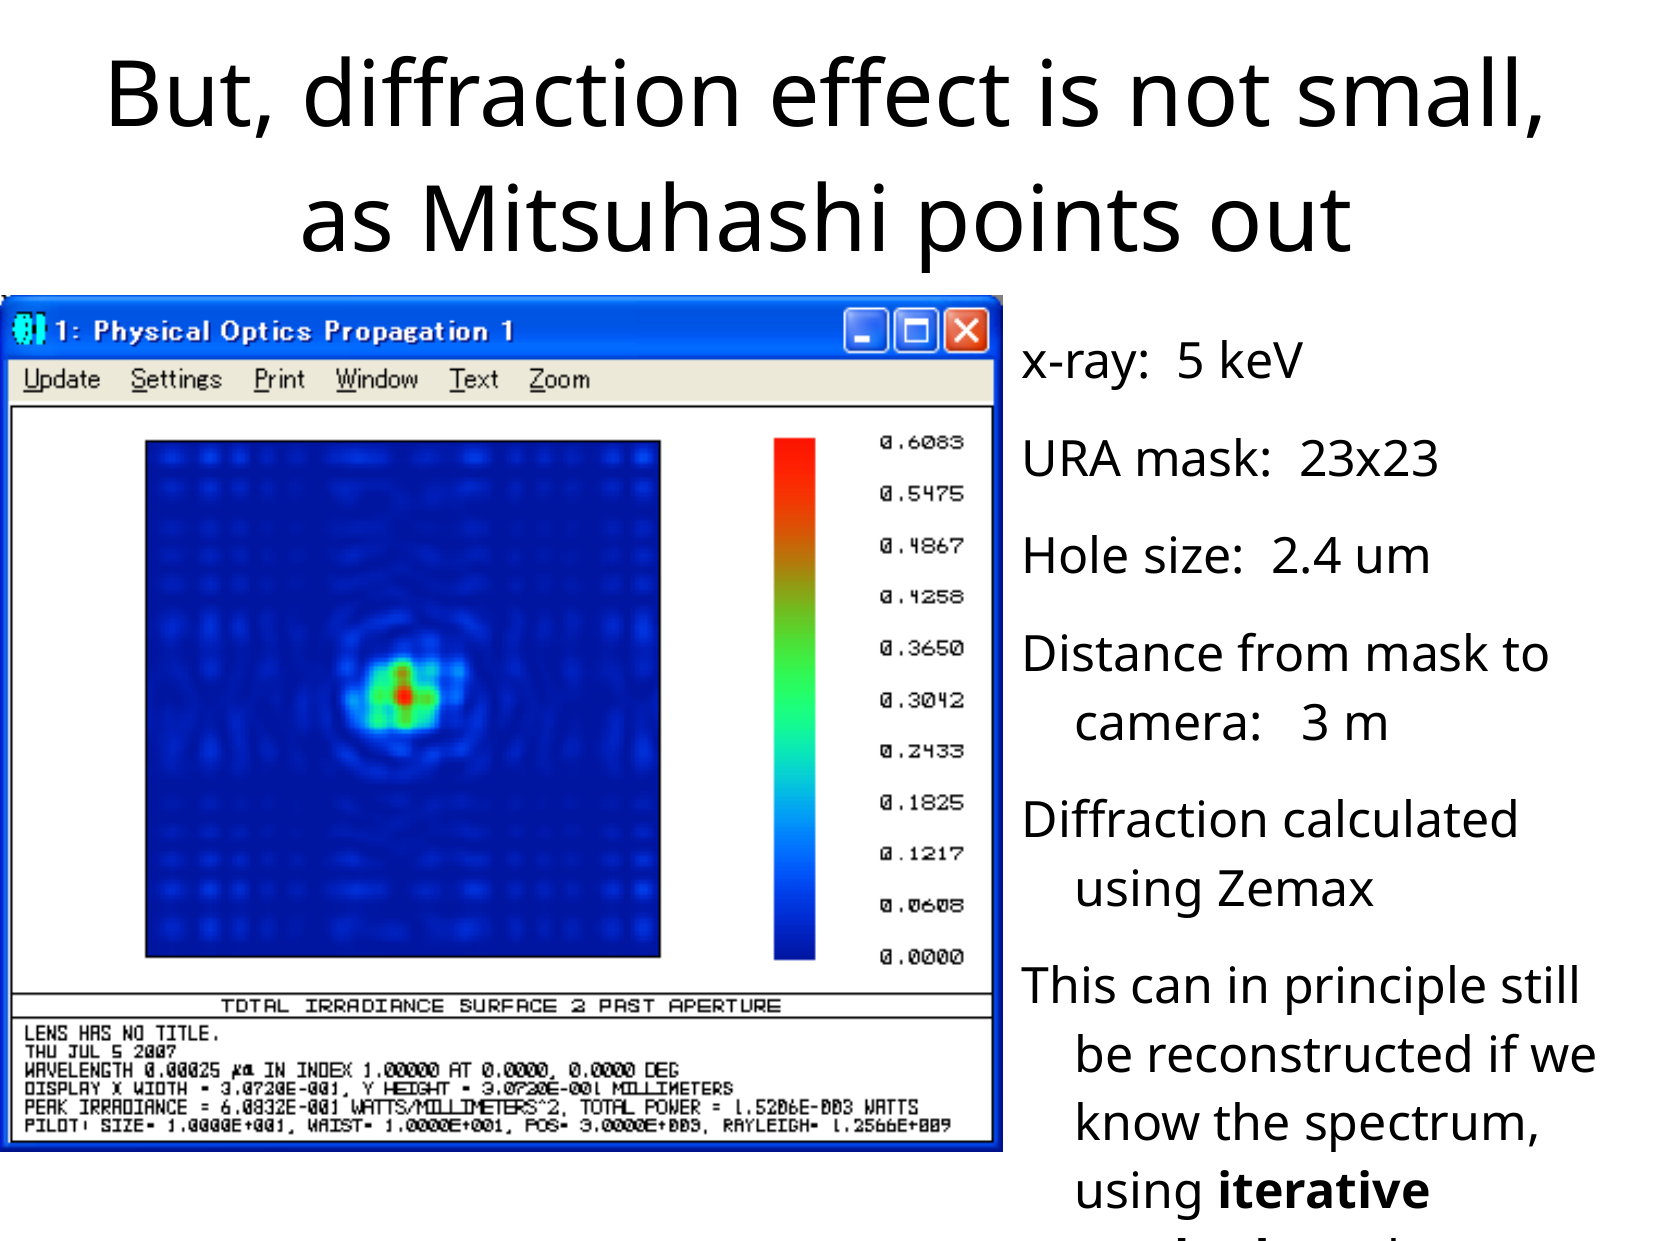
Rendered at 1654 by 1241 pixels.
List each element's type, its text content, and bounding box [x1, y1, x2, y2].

title But, diffraction effect is not small, as Mitsuhashi points out [82, 42, 1571, 264]
picture [0, 295, 1003, 1152]
list x-ray: 5 keV URA mask: 23x23 Hole size: 2.4 um Distance from mask to camera: 3 m Diffraction calculated using Zemax This can in principle still be reconstructed if we know the spectrum, using iterative methods such as maximum entropy. [1003, 324, 1654, 1193]
